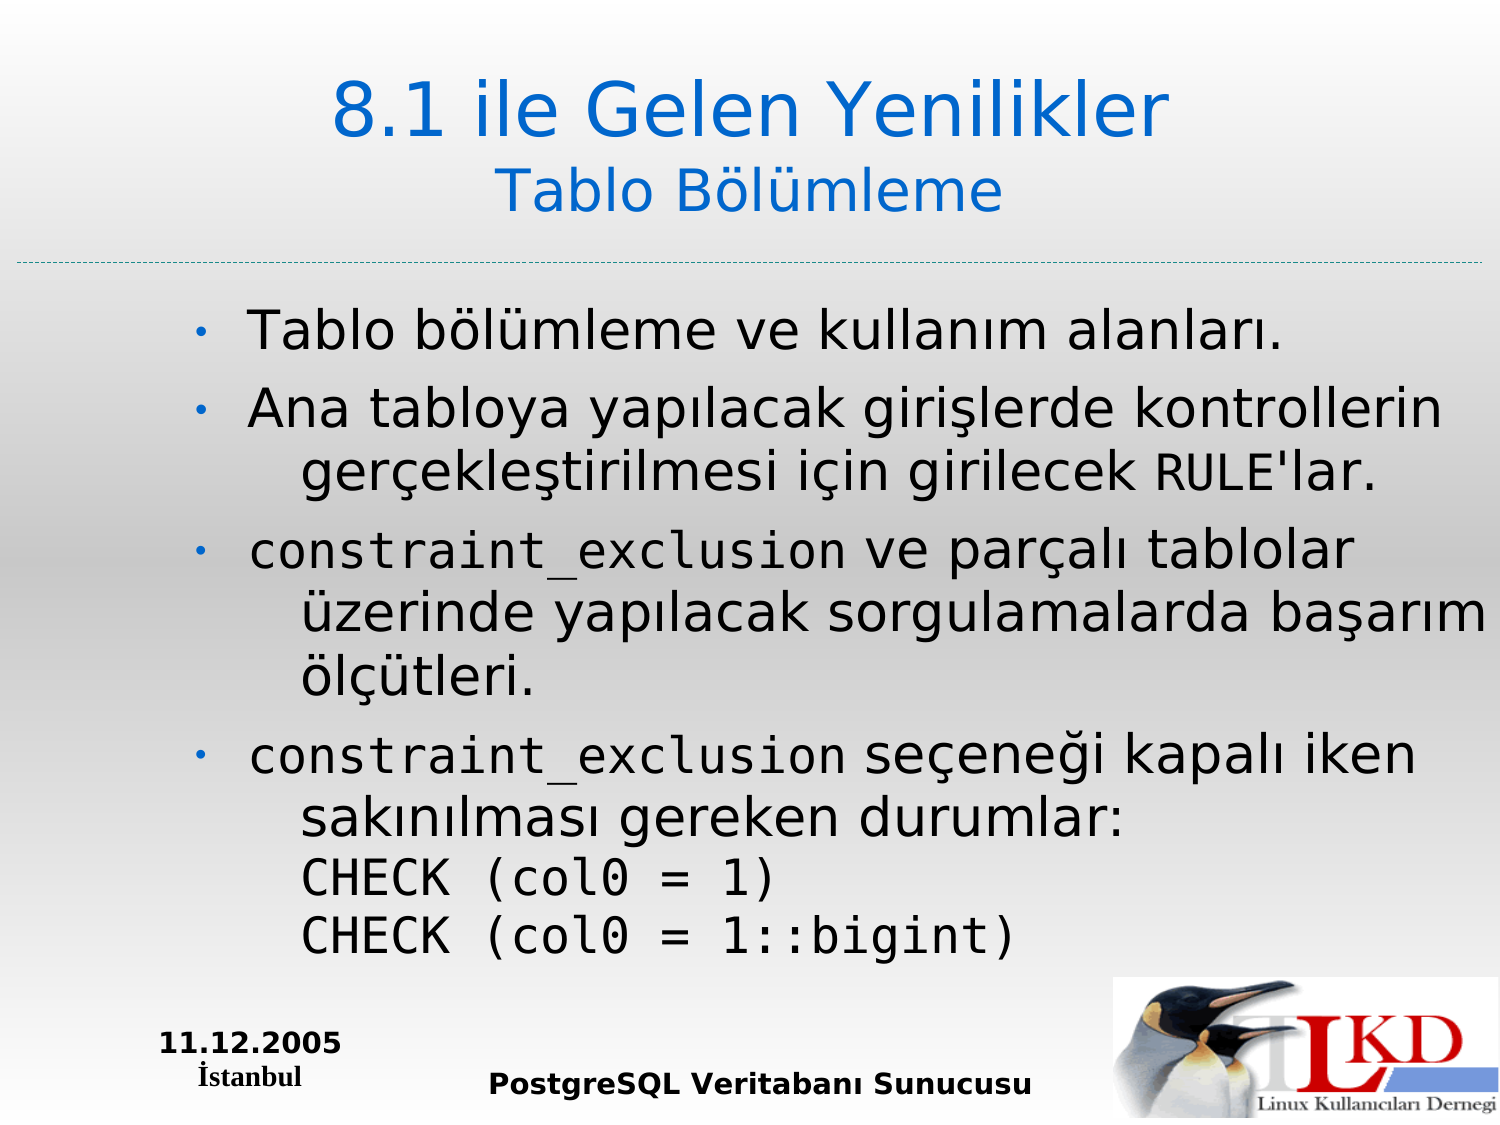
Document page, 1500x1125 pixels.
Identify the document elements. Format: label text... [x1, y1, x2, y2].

title 8.1 ile Gelen Yenilikler Tablo Bölümleme [0, 0, 1500, 225]
list Tablo bölümleme ve kullanım alanları. Ana tabloya yapılacak girişlerde kontrollerin gerçekleştirilmesi için girilecek RULE'lar. constraint_exclusion ve parçalı tablolar üzerinde yapılacak sorgulamalarda başarım ölçütleri. constraint_exclusion seçeneği kapalı iken sakınılması gereken durumlar: CHECK (col0 = 1) CHECK (col0 = 1::bigint) [0, 299, 1500, 975]
picture [1113, 977, 1499, 1118]
